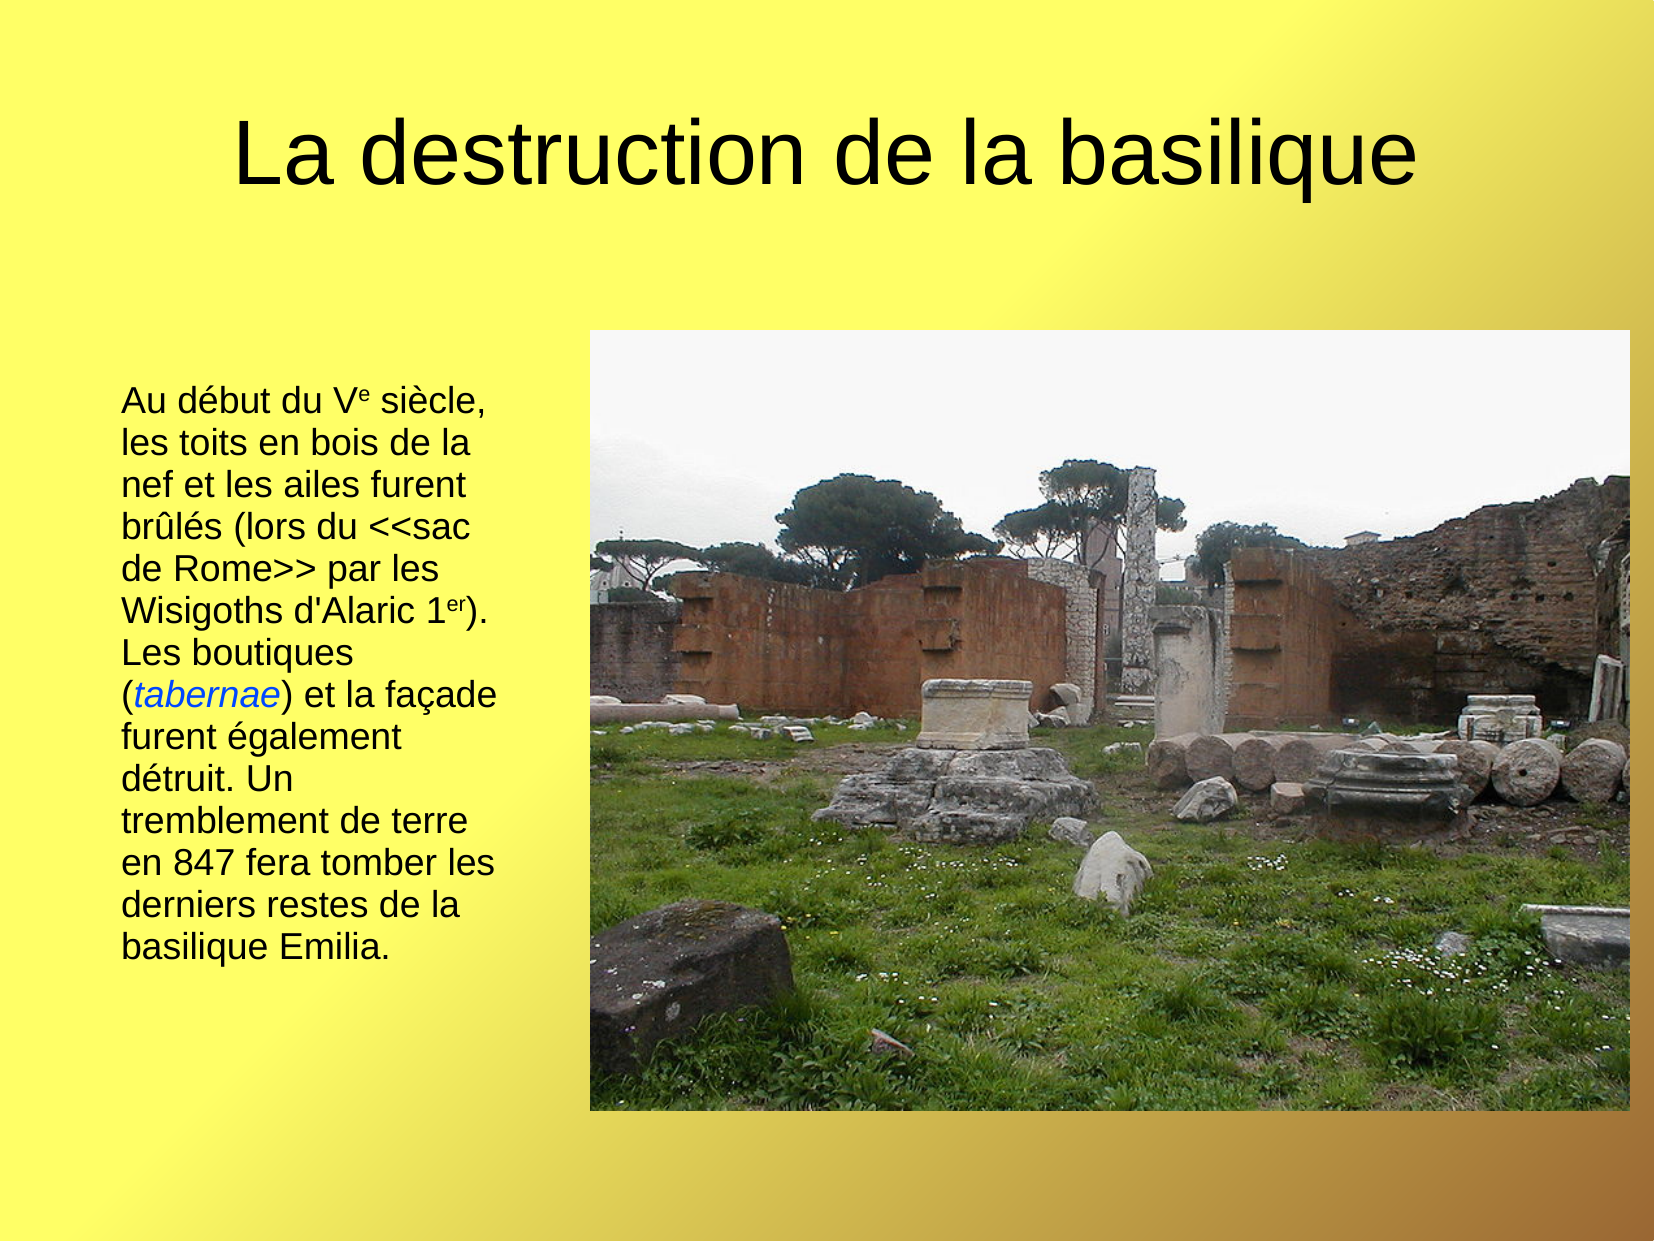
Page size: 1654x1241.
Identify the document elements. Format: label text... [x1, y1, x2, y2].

title La destruction de la basilique [82, 49, 1571, 257]
text_box Au début du Ve siècle, les toits en bois de la nef et les ailes furent brûlés (lors du <<sac de Rome>> par les Wisigoths d'Alaric 1er). Les boutiques (tabernae) et la façade furent également détruit. Un tremblement de terre en 847 fera tomber les derniers restes de la basilique Emilia. [106, 372, 520, 1063]
picture [590, 330, 1630, 1111]
